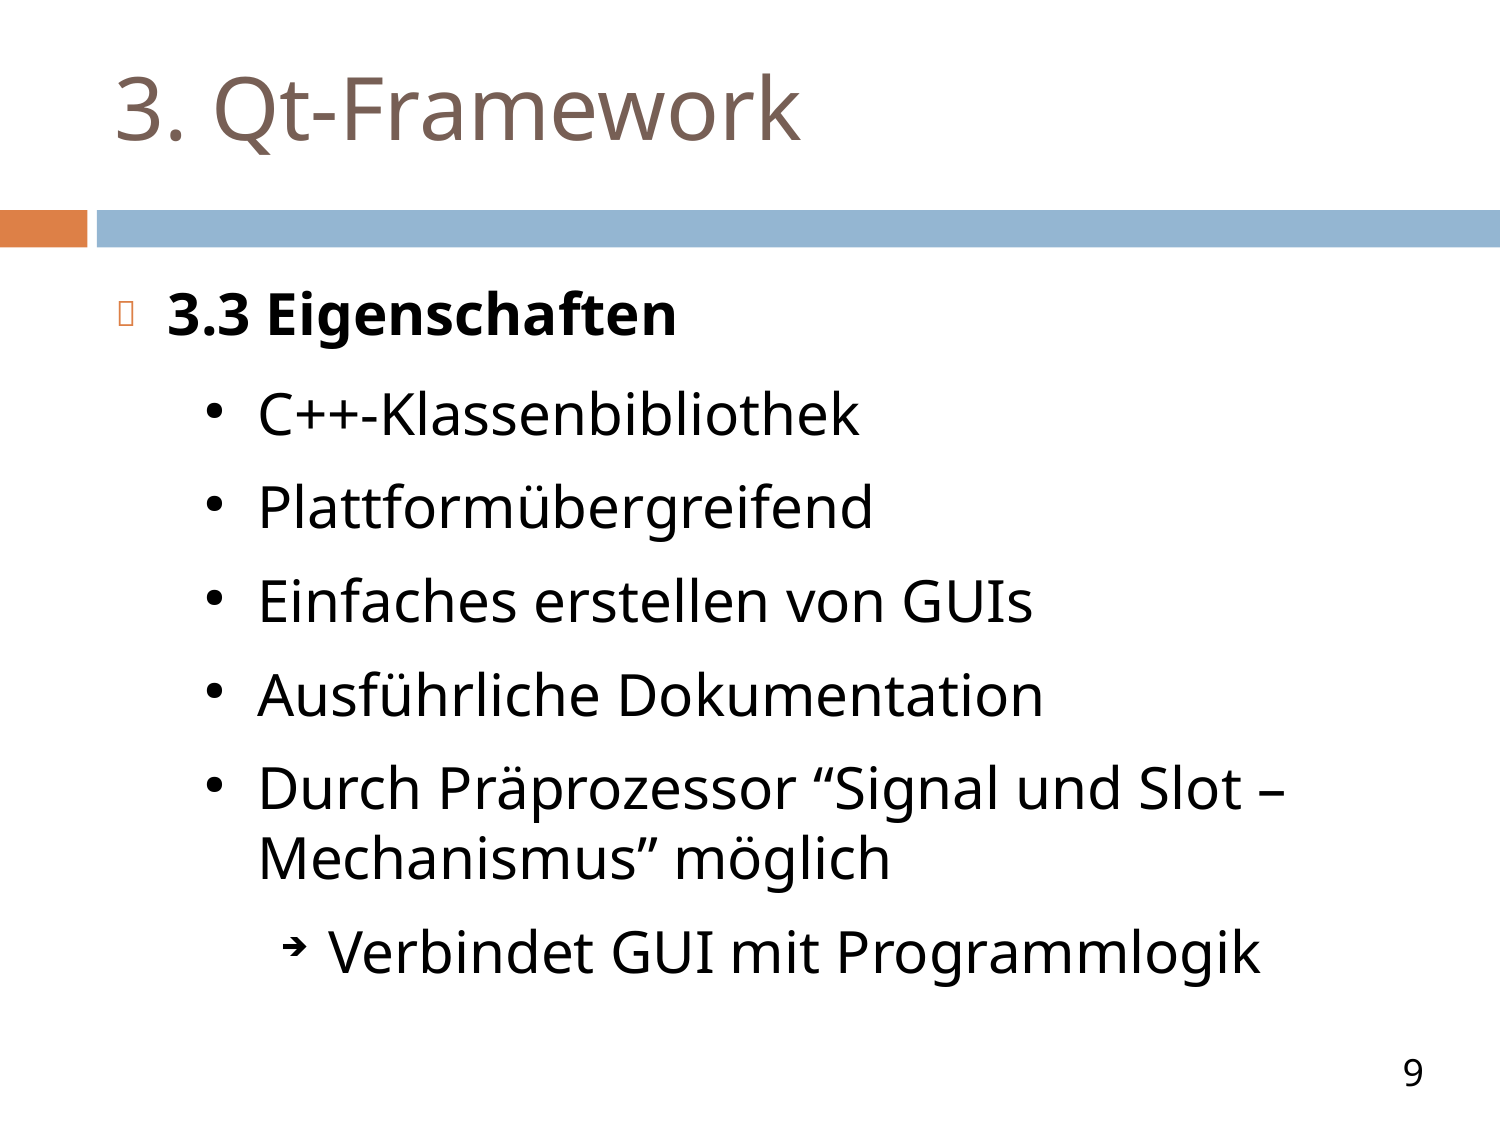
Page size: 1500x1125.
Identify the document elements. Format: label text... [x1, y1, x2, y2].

title 3. Qt-Framework [99, 37, 1477, 200]
list 3.3 Eigenschaften C++-Klassenbibliothek Plattformübergreifend Einfaches erstellen von GUIs Ausführliche Dokumentation Durch Präprozessor “Signal und Slot – Mechanismus” möglich Verbindet GUI mit Programmlogik [100, 262, 1438, 1005]
